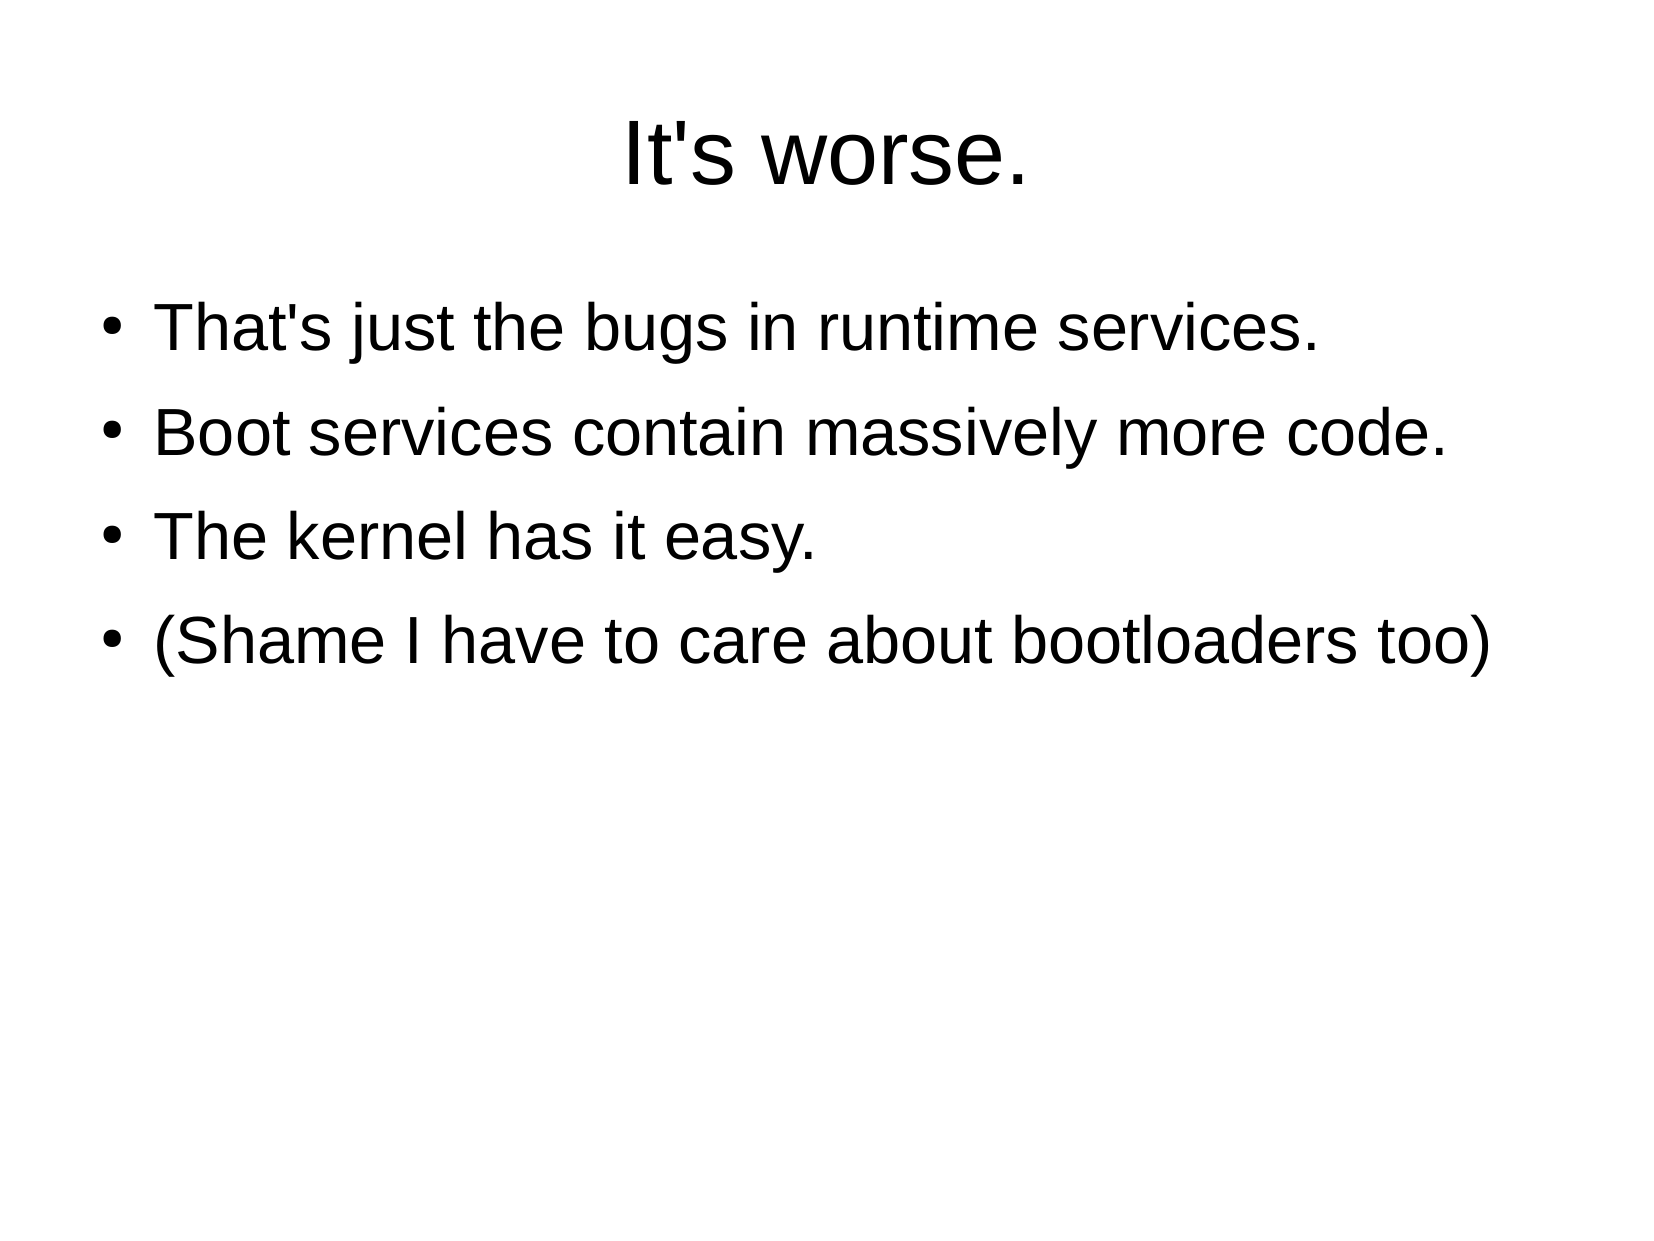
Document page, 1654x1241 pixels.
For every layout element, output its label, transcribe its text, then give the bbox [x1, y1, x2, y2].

title It's worse. [82, 49, 1571, 257]
list That's just the bugs in runtime services. Boot services contain massively more code. The kernel has it easy. (Shame I have to care about bootloaders too) [82, 290, 1571, 1109]
